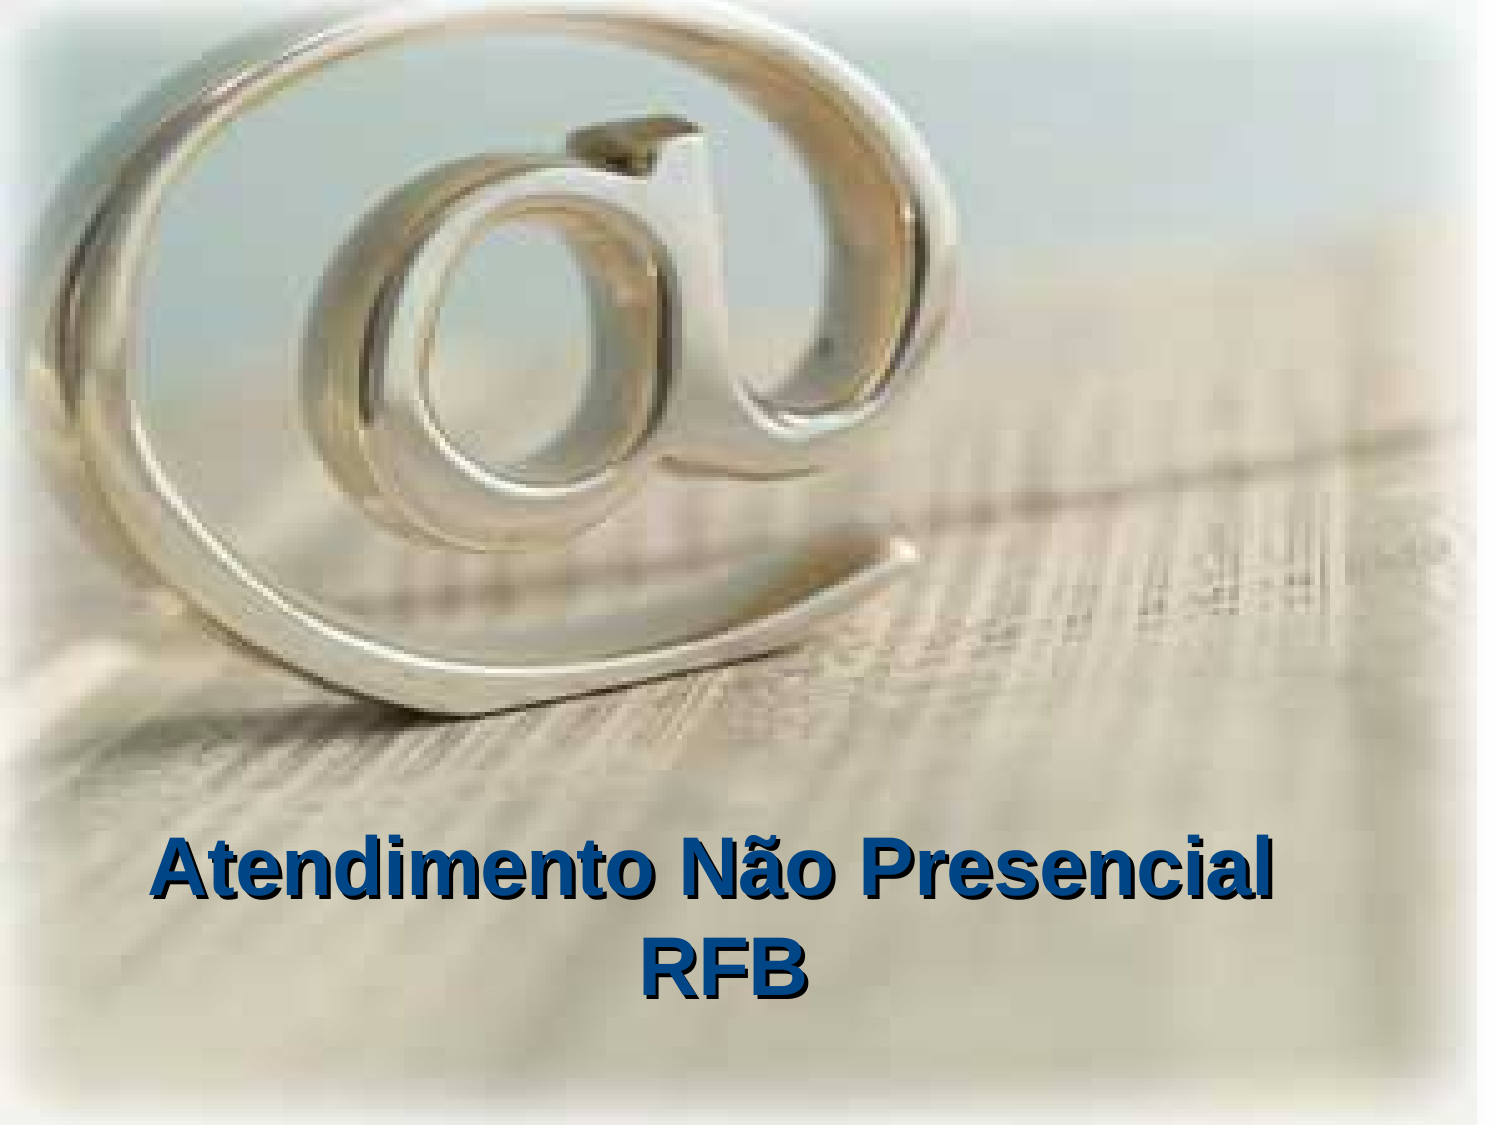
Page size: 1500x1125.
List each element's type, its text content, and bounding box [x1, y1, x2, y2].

picture [0, 0, 1500, 1125]
text_box Atendimento Não Presencial RFB [59, 797, 1388, 1027]
